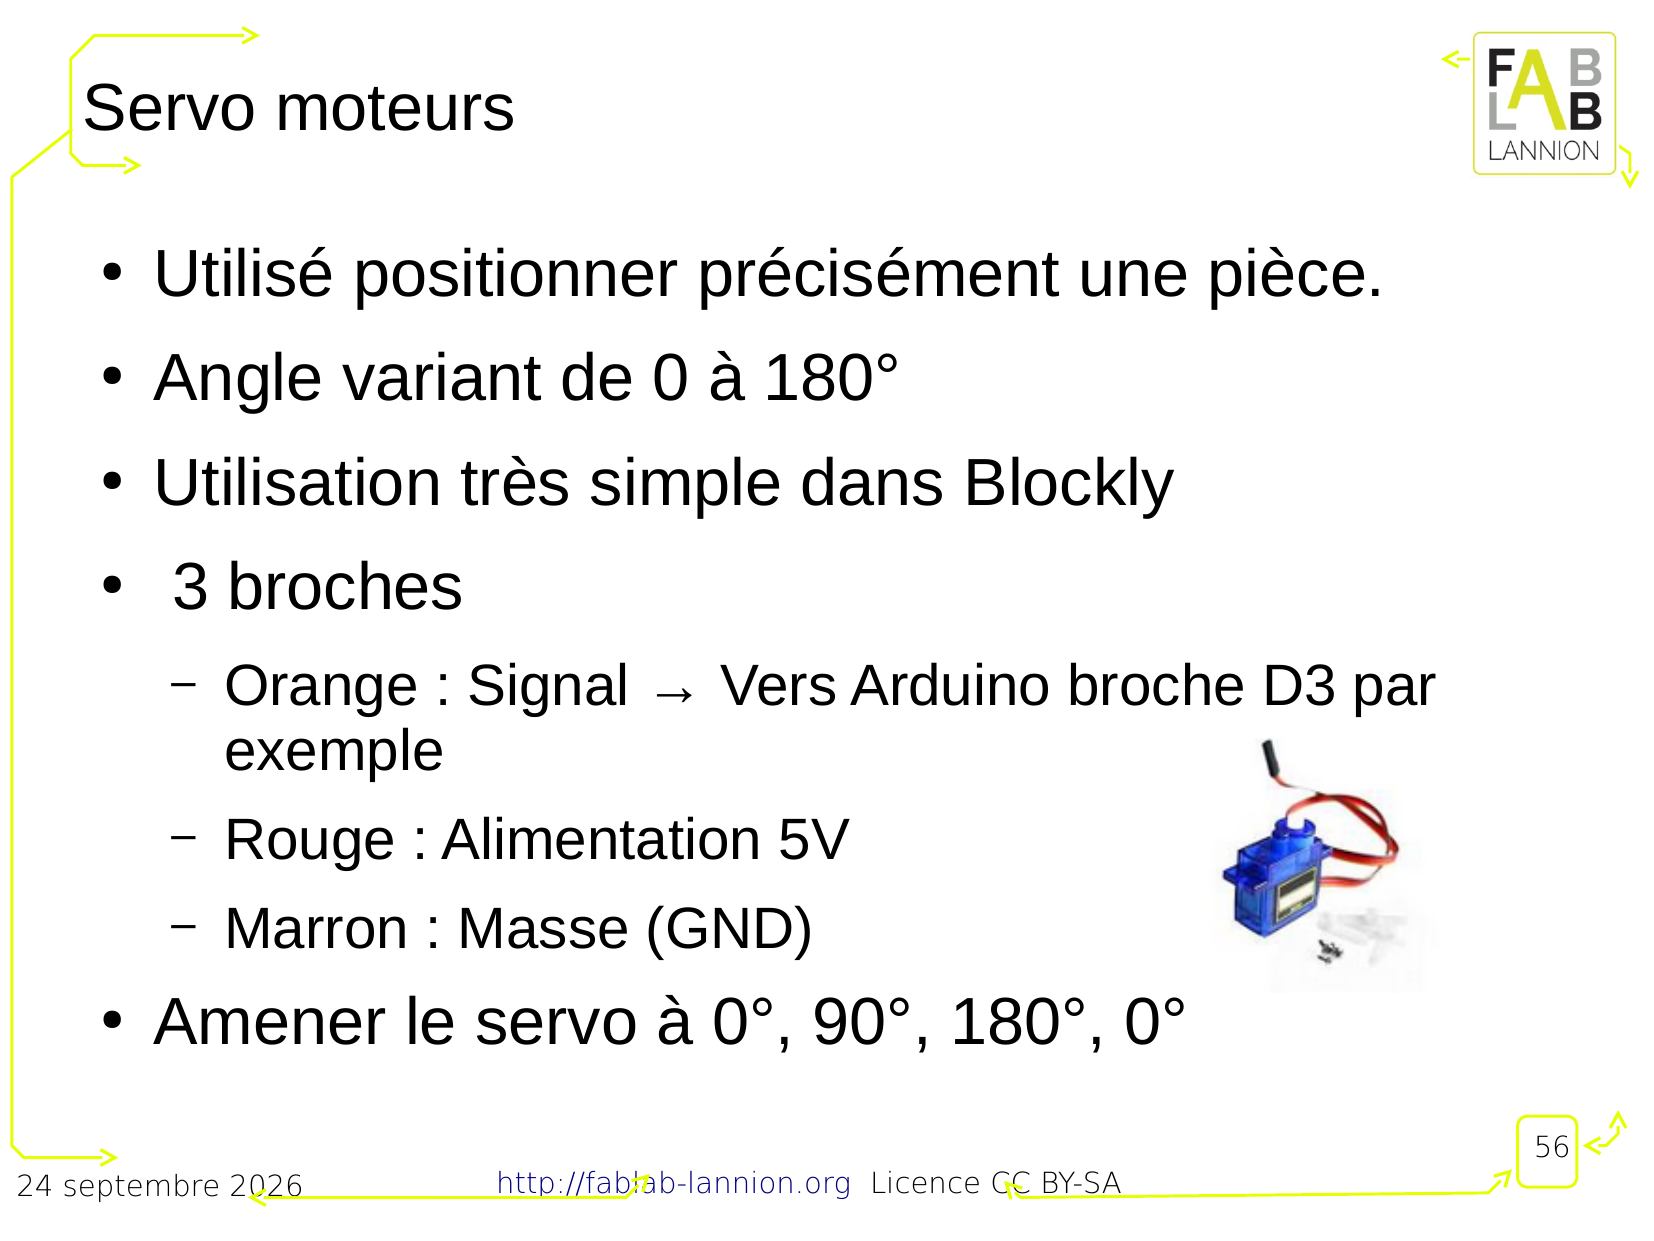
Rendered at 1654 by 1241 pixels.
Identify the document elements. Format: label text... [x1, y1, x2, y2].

picture [1470, 29, 1619, 178]
picture [1181, 726, 1453, 993]
title Servo moteurs [82, 49, 1441, 166]
list Utilisé positionner précisément une pièce. Angle variant de 0 à 180° Utilisation très simple dans Blockly 3 broches Orange : Signal → Vers Arduino broche D3 par exemple Rouge : Alimentation 5V Marron : Masse (GND) Amener le servo à 0°, 90°, 180°, 0° [82, 236, 1571, 1134]
